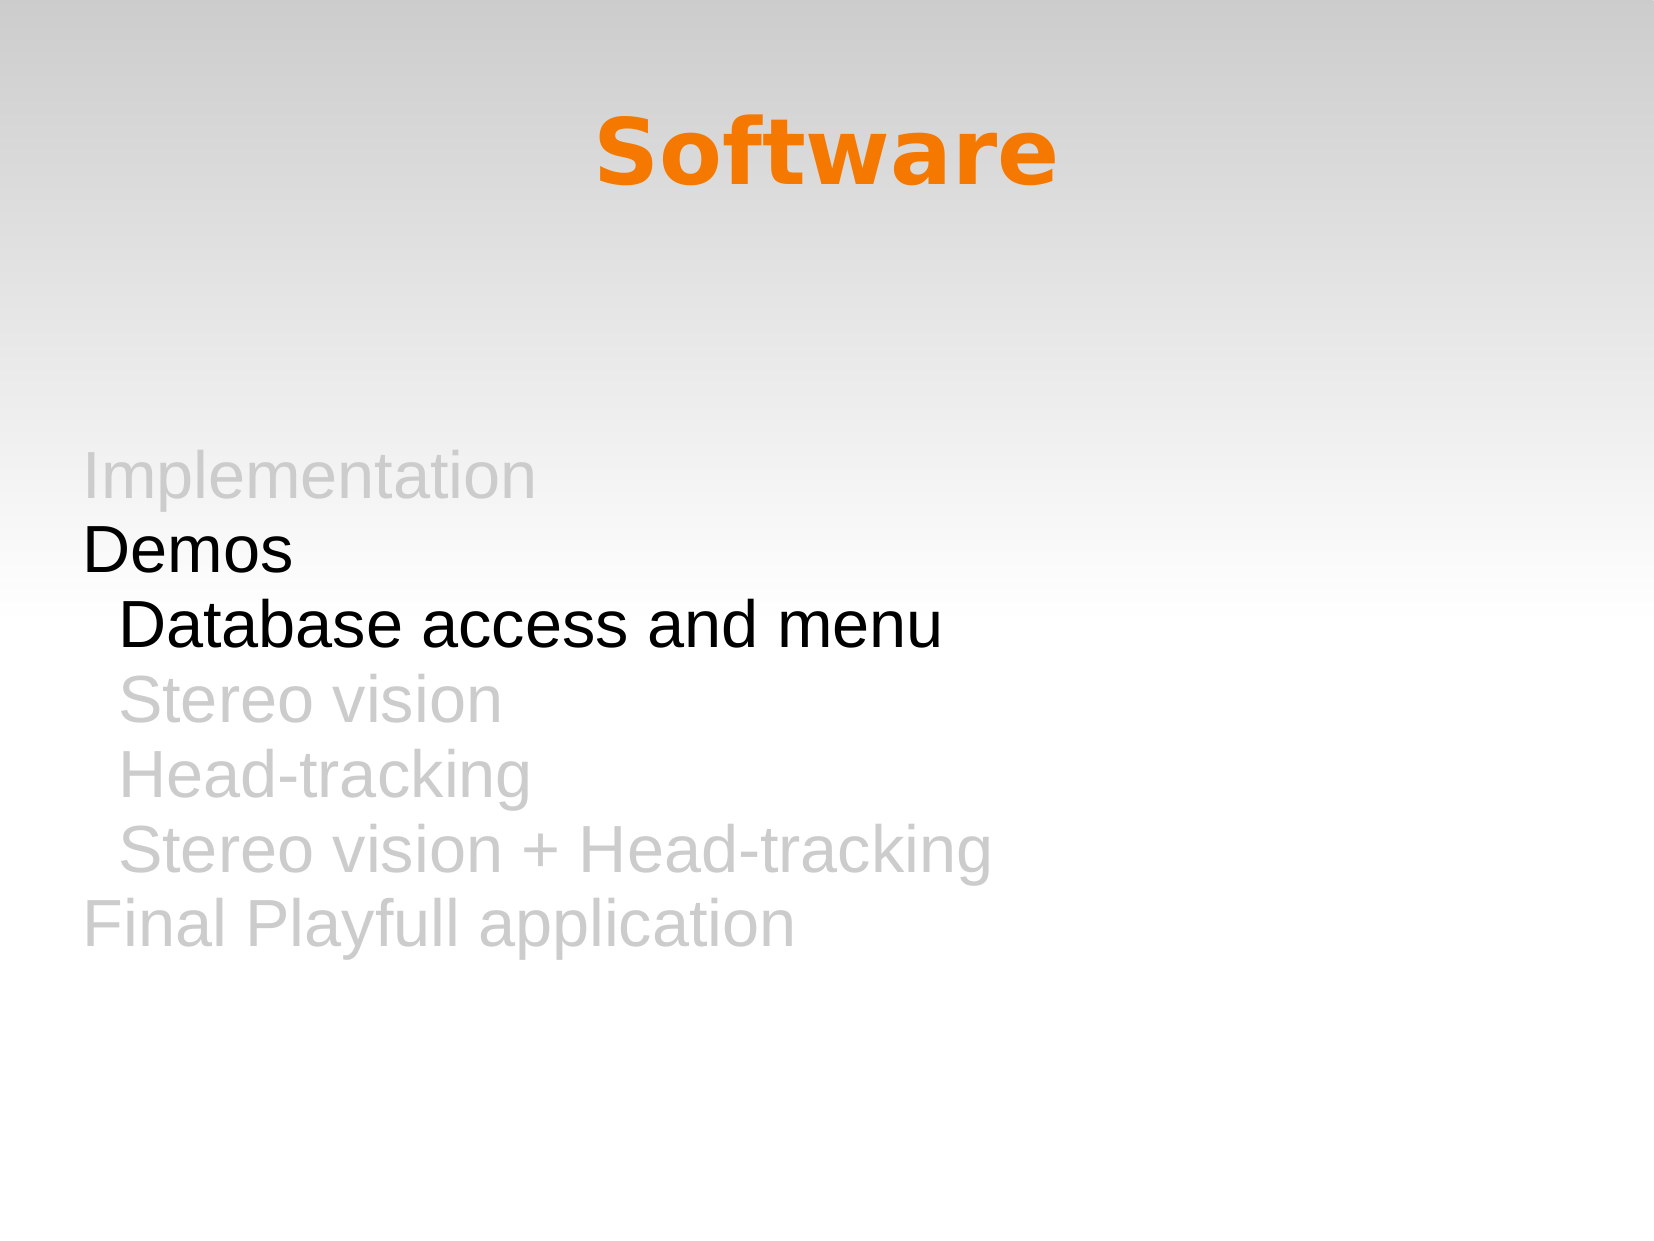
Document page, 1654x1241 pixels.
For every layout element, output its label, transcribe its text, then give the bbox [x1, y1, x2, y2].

title Software [82, 56, 1571, 250]
subtitle Implementation Demos Database access and menu Stereo vision Head-tracking Stereo vision + Head-tracking Final Playfull application [82, 297, 1571, 1102]
